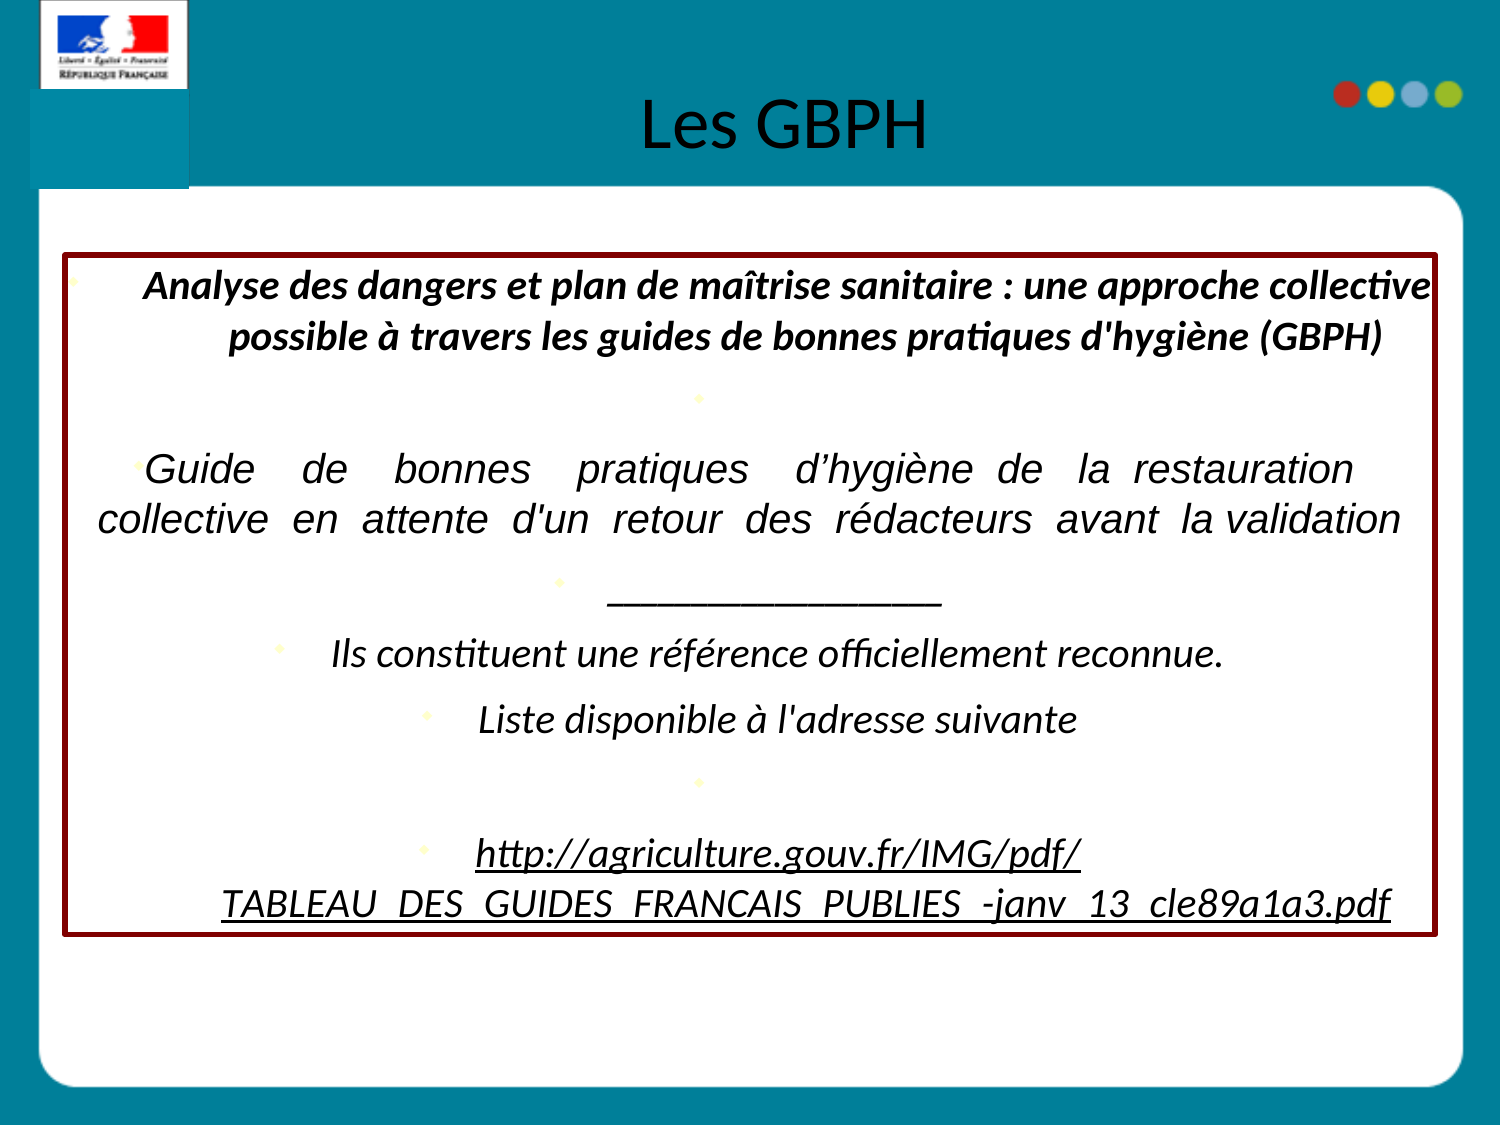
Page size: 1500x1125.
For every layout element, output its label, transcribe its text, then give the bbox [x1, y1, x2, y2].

title Les GBPH [147, 0, 1423, 237]
list Analyse des dangers et plan de maîtrise sanitaire : une approche collective possible à travers les guides de bonnes pratiques d'hygiène (GBPH) Guide de bonnes pratiques d’hygiène de la restauration collective en attente d'un retour des rédacteurs avant la validation ____________________ Ils constituent une référence officiellement reconnue. Liste disponible à l'adresse suivante http://agriculture.gouv.fr/IMG/pdf/TABLEAU_DES_GUIDES_FRANCAIS_PUBLIES_-janv_13_cle89a1a3.pdf [64, 255, 1436, 935]
